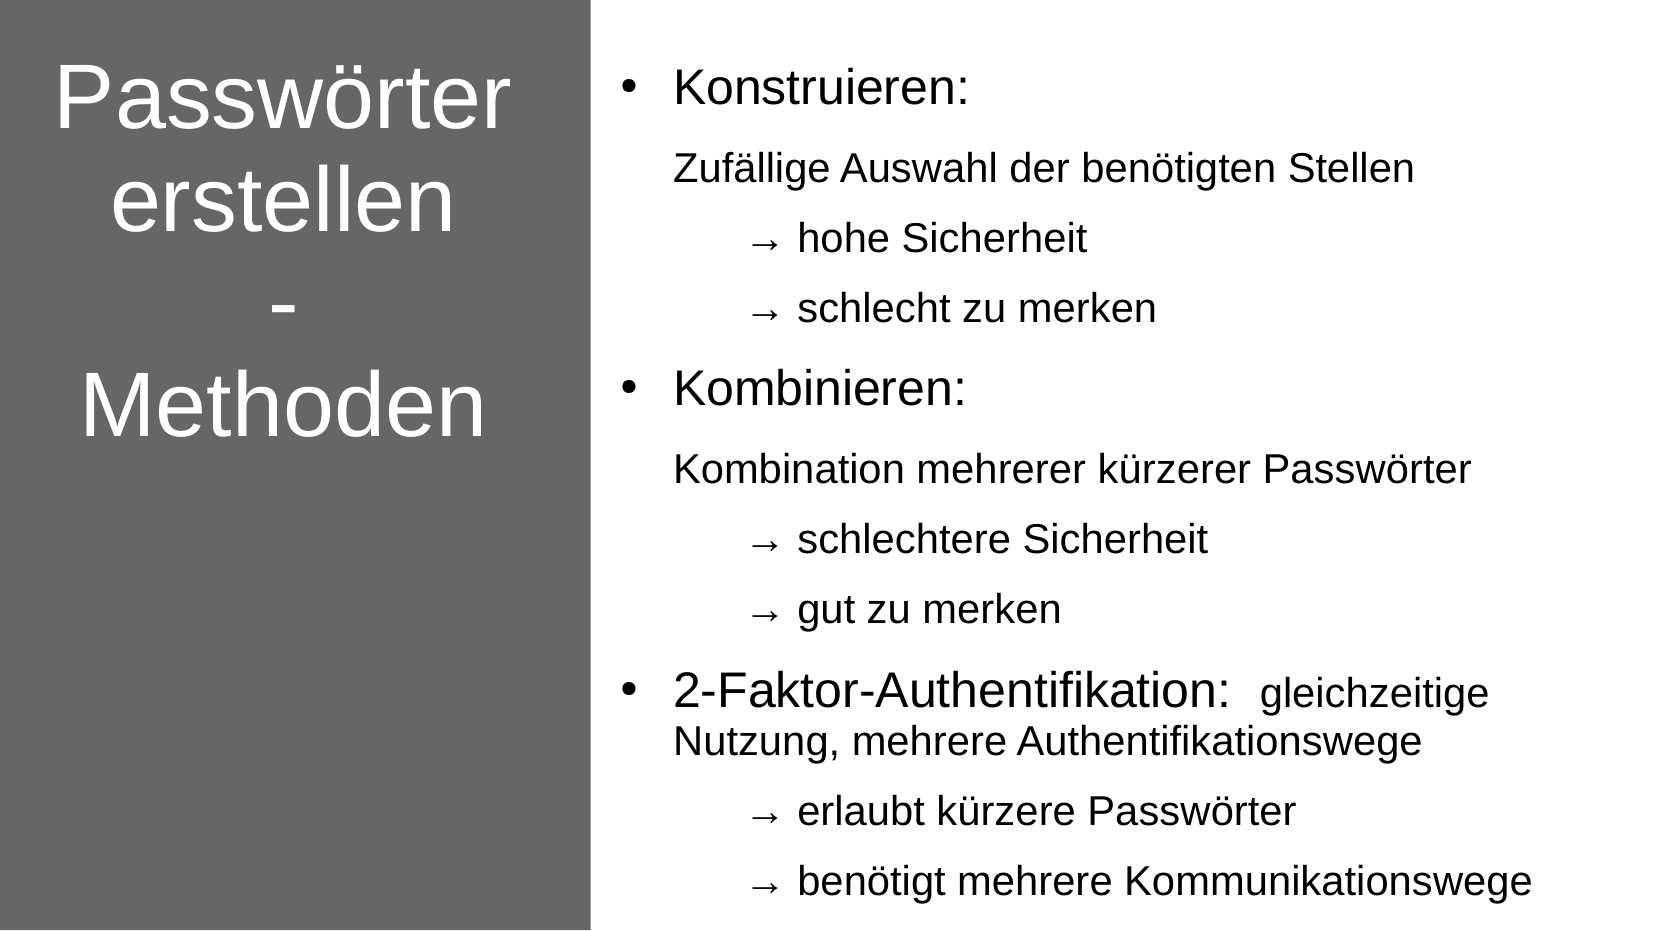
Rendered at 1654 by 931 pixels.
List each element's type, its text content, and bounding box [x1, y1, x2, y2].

list Konstruieren: Zufällige Auswahl der benötigten Stellen → hohe Sicherheit → schlecht zu merken Kombinieren: Kombination mehrerer kürzerer Passwörter → schlechtere Sicherheit → gut zu merken 2-Faktor-Authentifikation: gleichzeitige Nutzung, mehrere Authentifikationswege → erlaubt kürzere Passwörter → benötigt mehrere Kommunikationswege [602, 59, 1607, 886]
title Passwörter erstellen - Methoden [47, 45, 520, 875]
